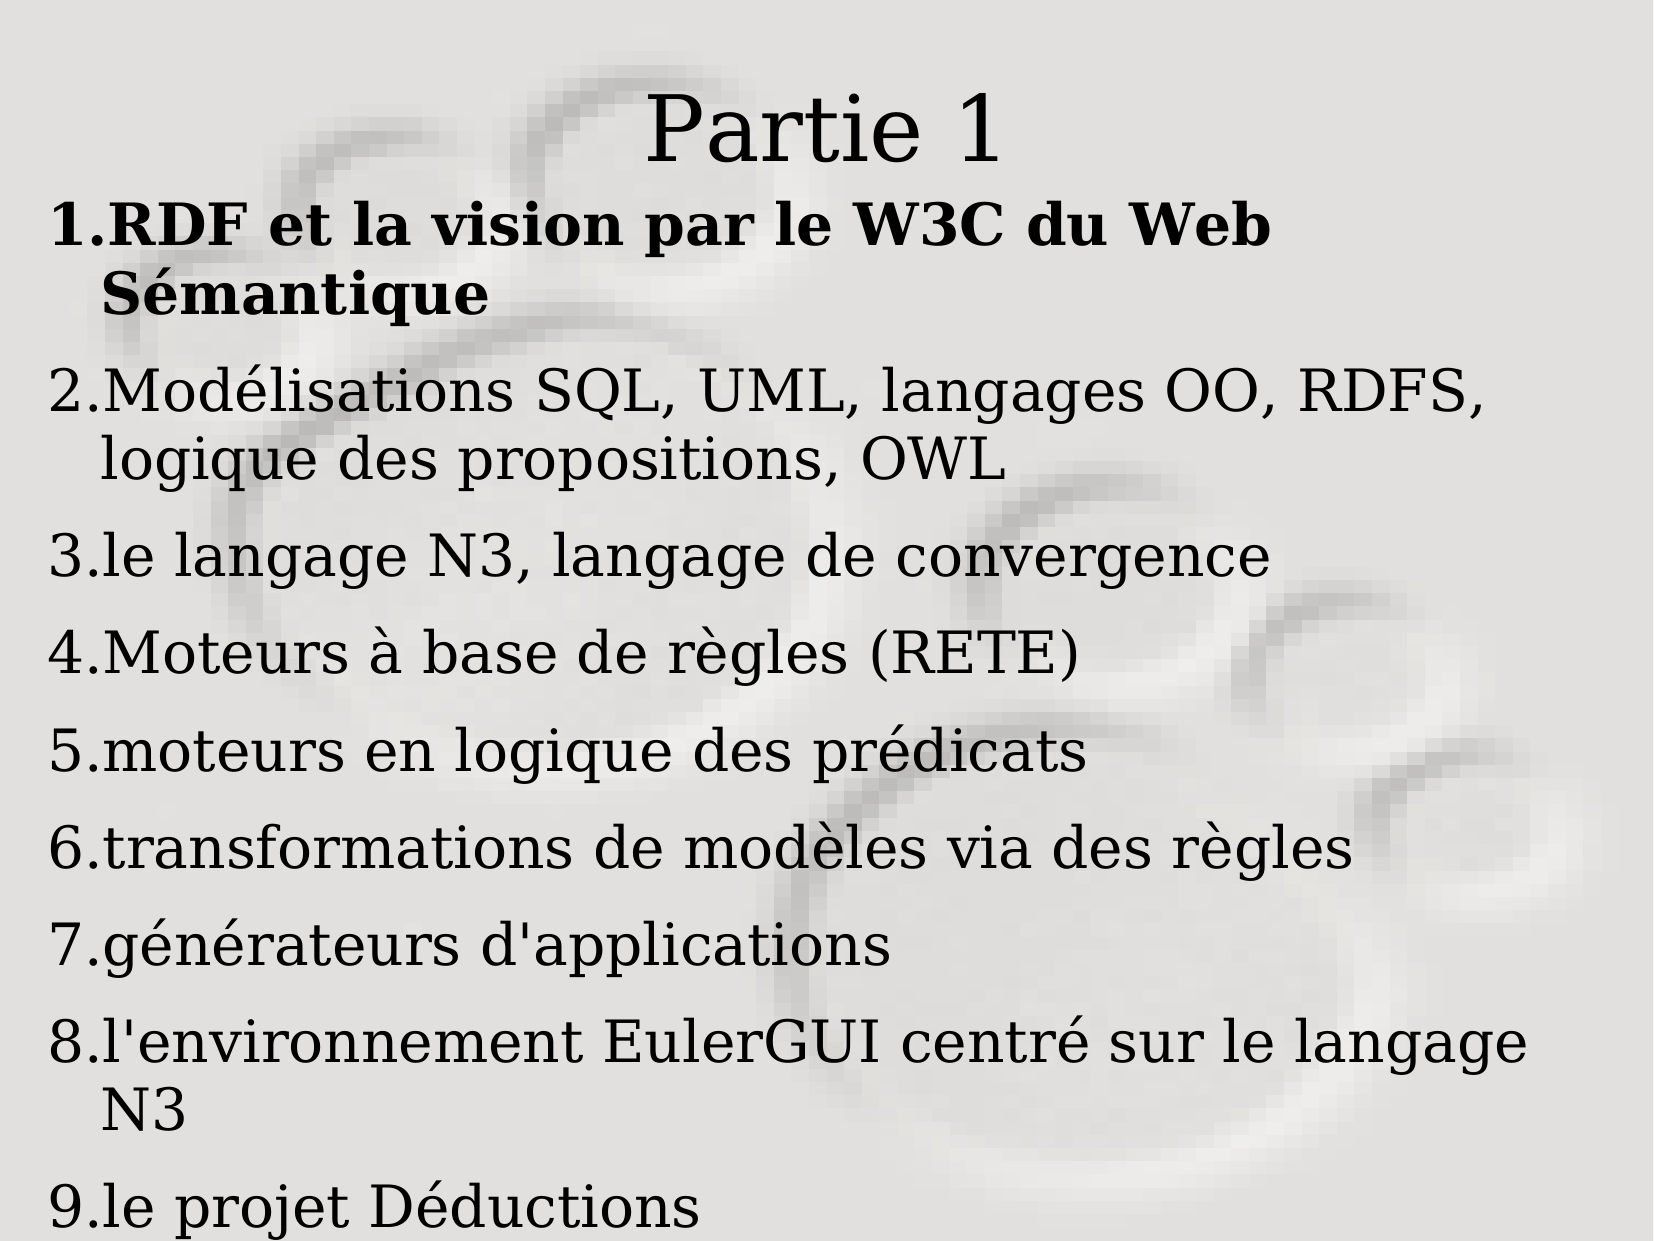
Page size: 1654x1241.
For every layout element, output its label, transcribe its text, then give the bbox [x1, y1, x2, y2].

title Partie 1 [121, 25, 1534, 191]
picture [0, 0, 1654, 1241]
list RDF et la vision par le W3C du Web Sémantique Modélisations SQL, UML, langages OO, RDFS, logique des propositions, OWL le langage N3, langage de convergence Moteurs à base de règles (RETE) moteurs en logique des prédicats transformations de modèles via des règles générateurs d'applications l'environnement EulerGUI centré sur le langage N3 le projet Déductions [29, 191, 1565, 1241]
